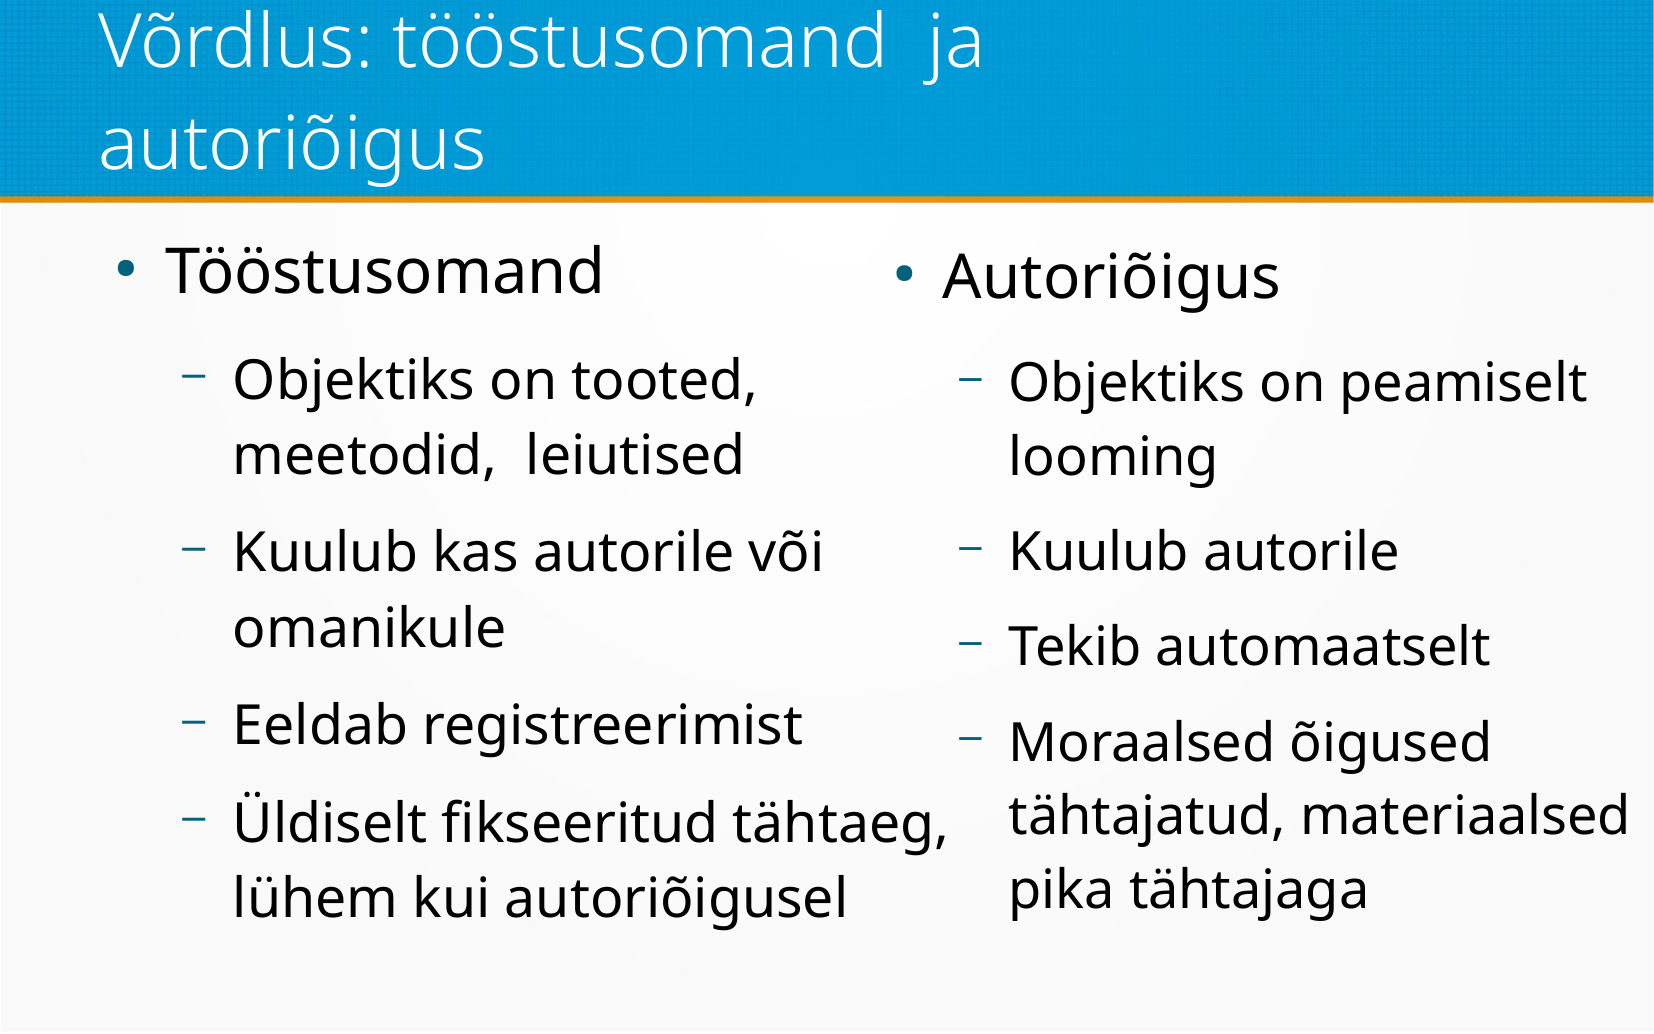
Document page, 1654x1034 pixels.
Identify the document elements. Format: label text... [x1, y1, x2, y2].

picture [0, 195, 1654, 1034]
list Autoriõigus Objektiks on peamiselt looming Kuulub autorile Tekib automaatselt Moraalsed õigused tähtajatud, materiaalsed pika tähtajaga [877, 232, 1642, 998]
title Võrdlus: tööstusomand ja autoriõigus [98, 0, 1654, 192]
list Tööstusomand Objektiks on tooted, meetodid, leiutised Kuulub kas autorile või omanikule Eeldab registreerimist Üldiselt fikseeritud tähtaeg, lühem kui autoriõigusel [98, 226, 958, 992]
